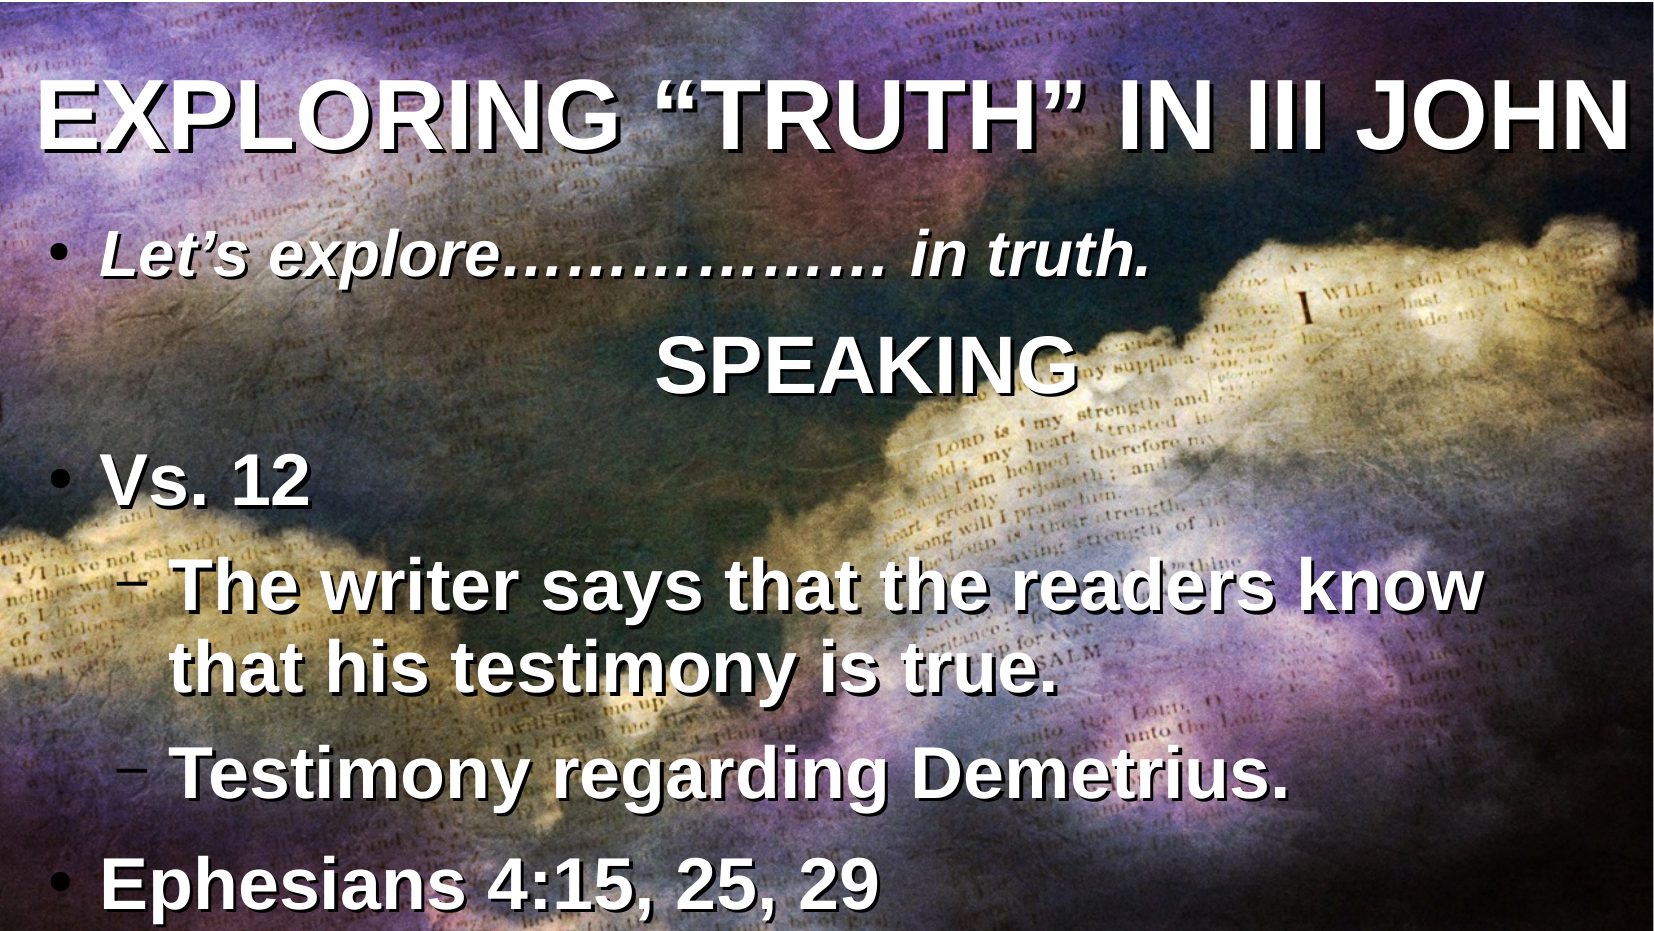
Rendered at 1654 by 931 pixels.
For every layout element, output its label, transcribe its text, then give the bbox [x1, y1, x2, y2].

title EXPLORING “TRUTH” IN III JOHN [15, 37, 1654, 193]
picture [0, 2, 1654, 931]
list Let’s explore……………… in truth. SPEAKING Vs. 12 The writer says that the readers know that his testimony is true. Testimony regarding Demetrius. Ephesians 4:15, 25, 29 [30, 217, 1636, 931]
